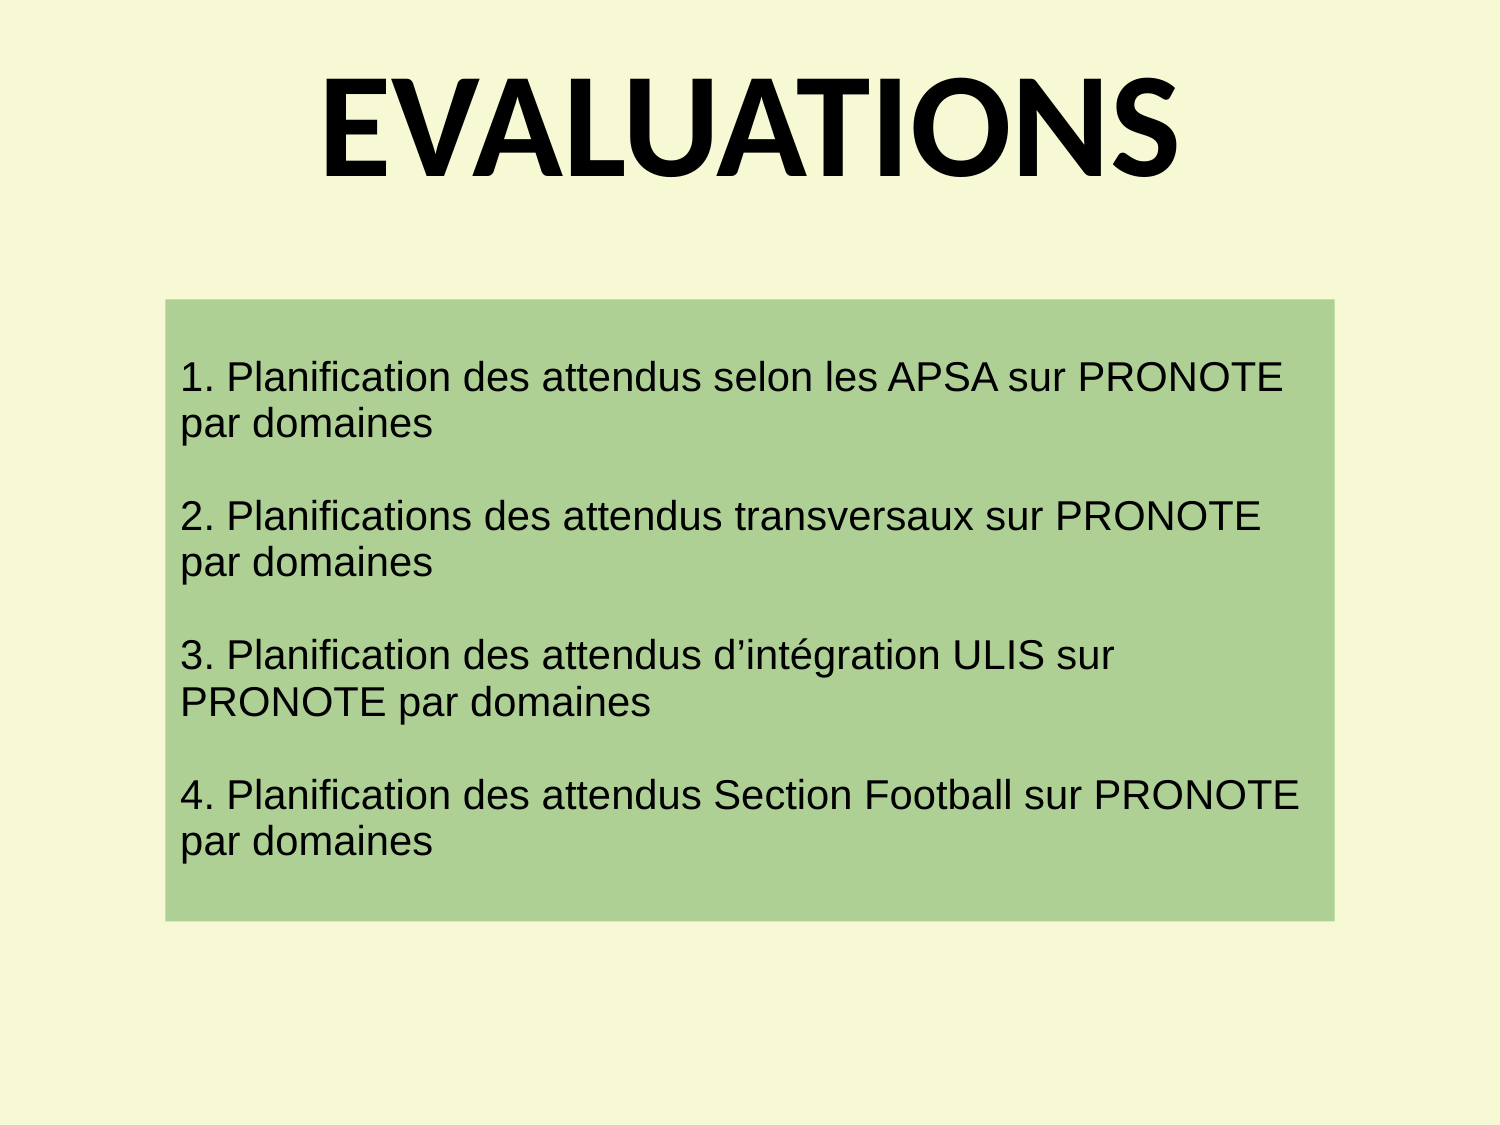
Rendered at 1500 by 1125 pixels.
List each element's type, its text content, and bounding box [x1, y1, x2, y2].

text_box 1. Planification des attendus selon les APSA sur PRONOTE par domaines 2. Planifications des attendus transversaux sur PRONOTE par domaines 3. Planification des attendus d’intégration ULIS sur PRONOTE par domaines 4. Planification des attendus Section Football sur PRONOTE par domaines [165, 299, 1335, 922]
title EVALUATIONS [75, 45, 1425, 233]
